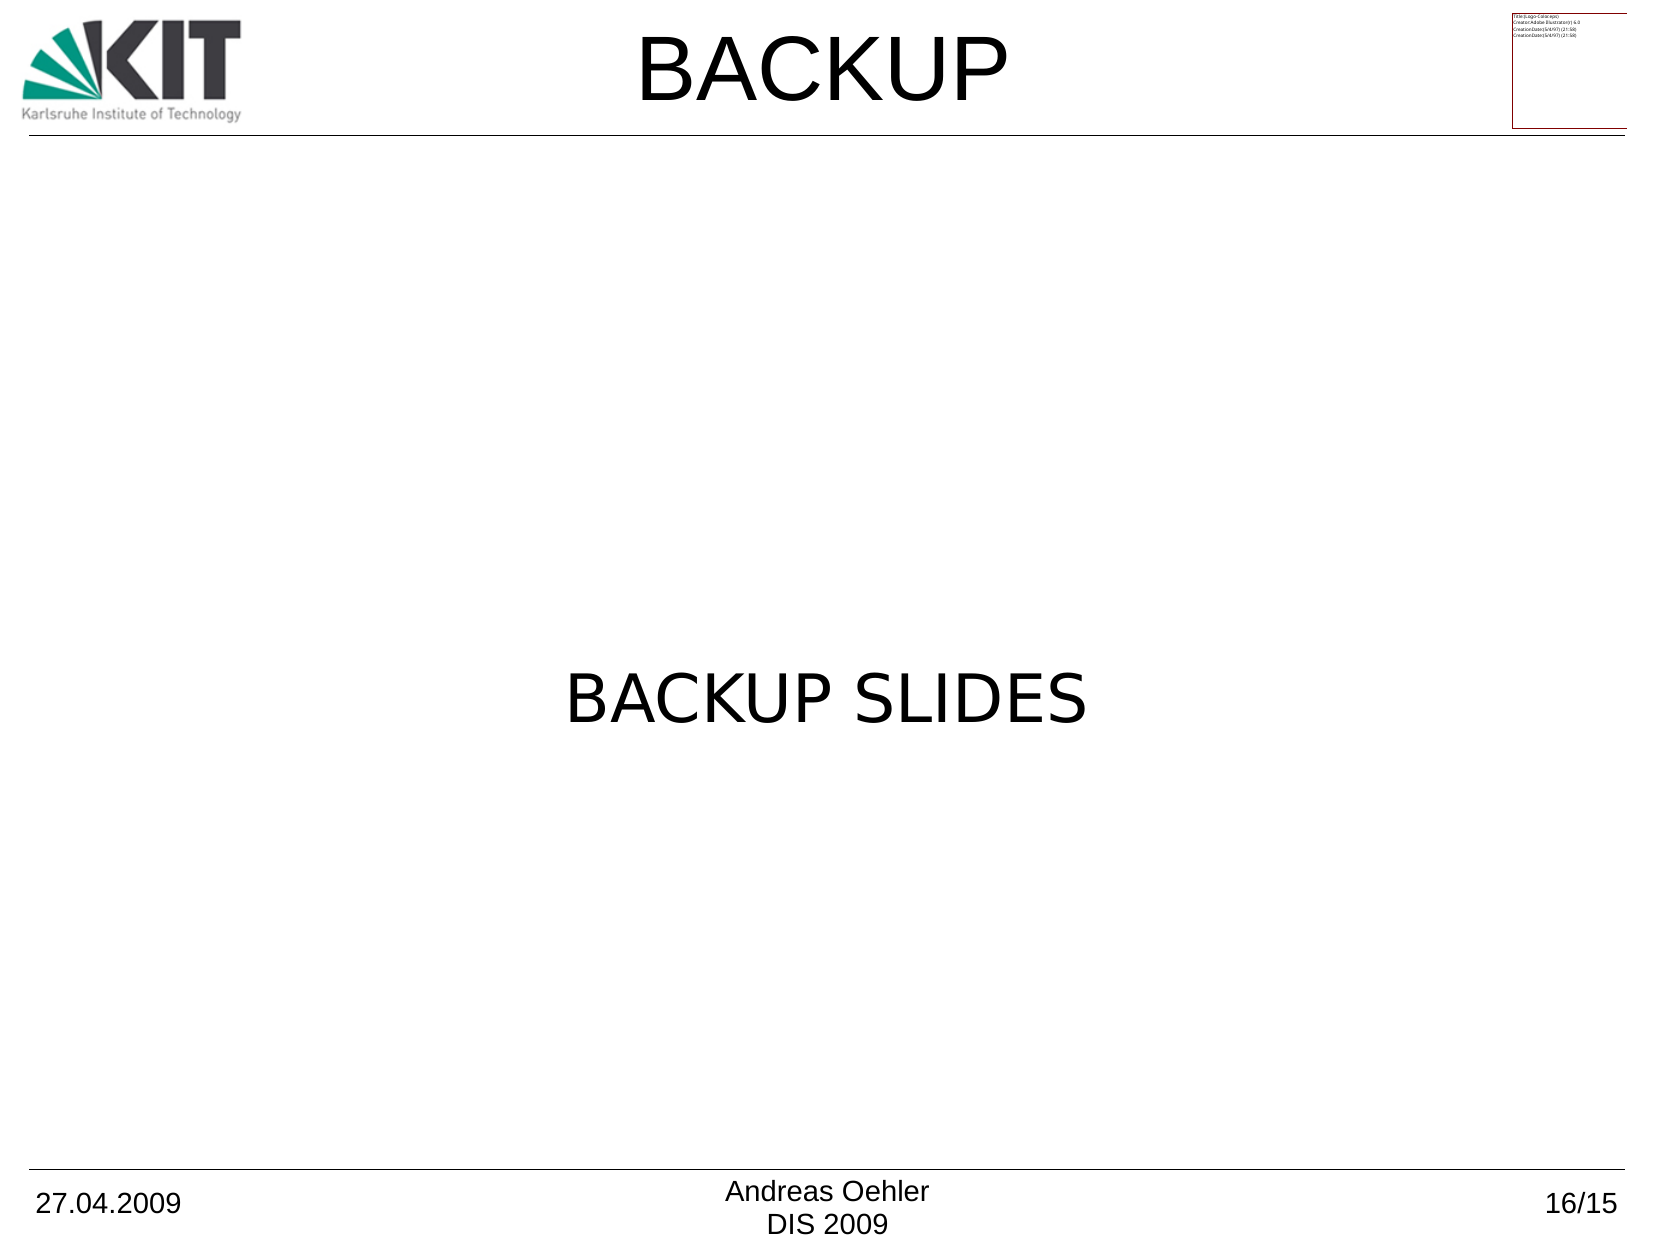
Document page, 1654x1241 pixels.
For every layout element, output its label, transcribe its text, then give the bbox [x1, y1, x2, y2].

subtitle BACKUP SLIDES [82, 297, 1571, 1102]
title BACKUP [82, 17, 1565, 121]
picture [11, 15, 251, 128]
